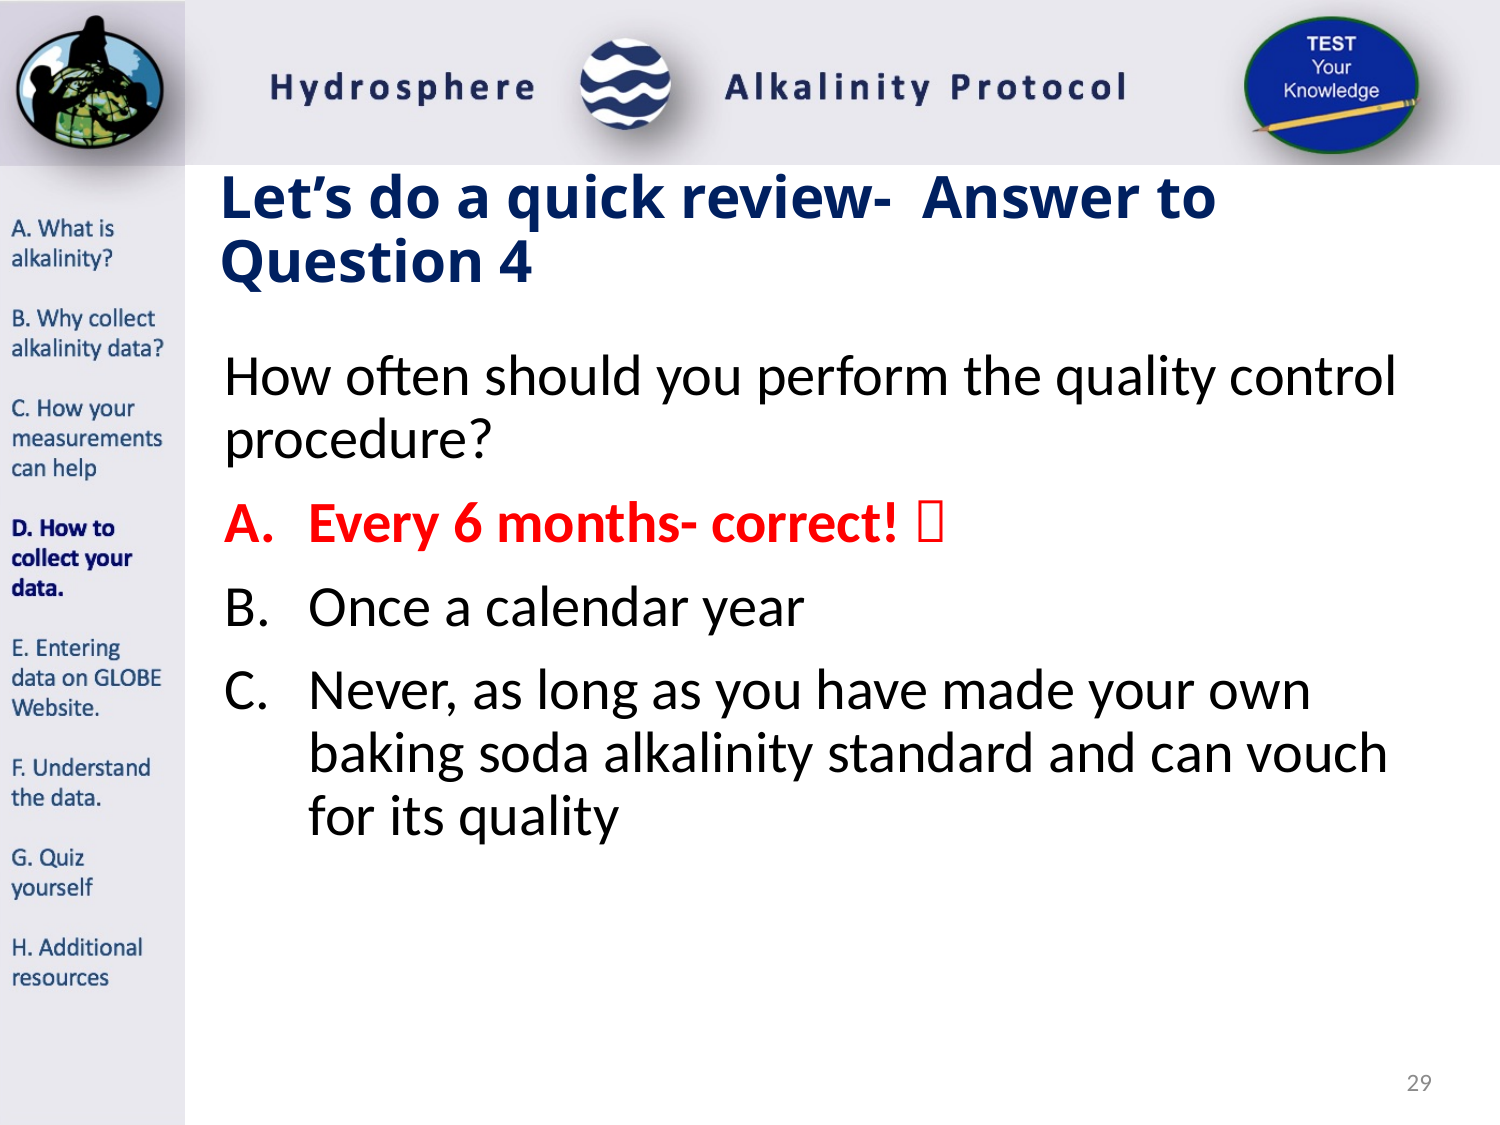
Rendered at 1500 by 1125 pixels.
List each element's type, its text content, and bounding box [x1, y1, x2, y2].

slide_number <number> [1109, 1052, 1448, 1112]
title Let’s do a quick review- Answer to Question 4 [204, 146, 1408, 318]
list How often should you perform the quality control procedure? Every 6 months- correct!  Once a calendar year Never, as long as you have made your own baking soda alkalinity standard and can vouch for its quality [209, 337, 1448, 1052]
picture [0, 0, 1500, 1125]
